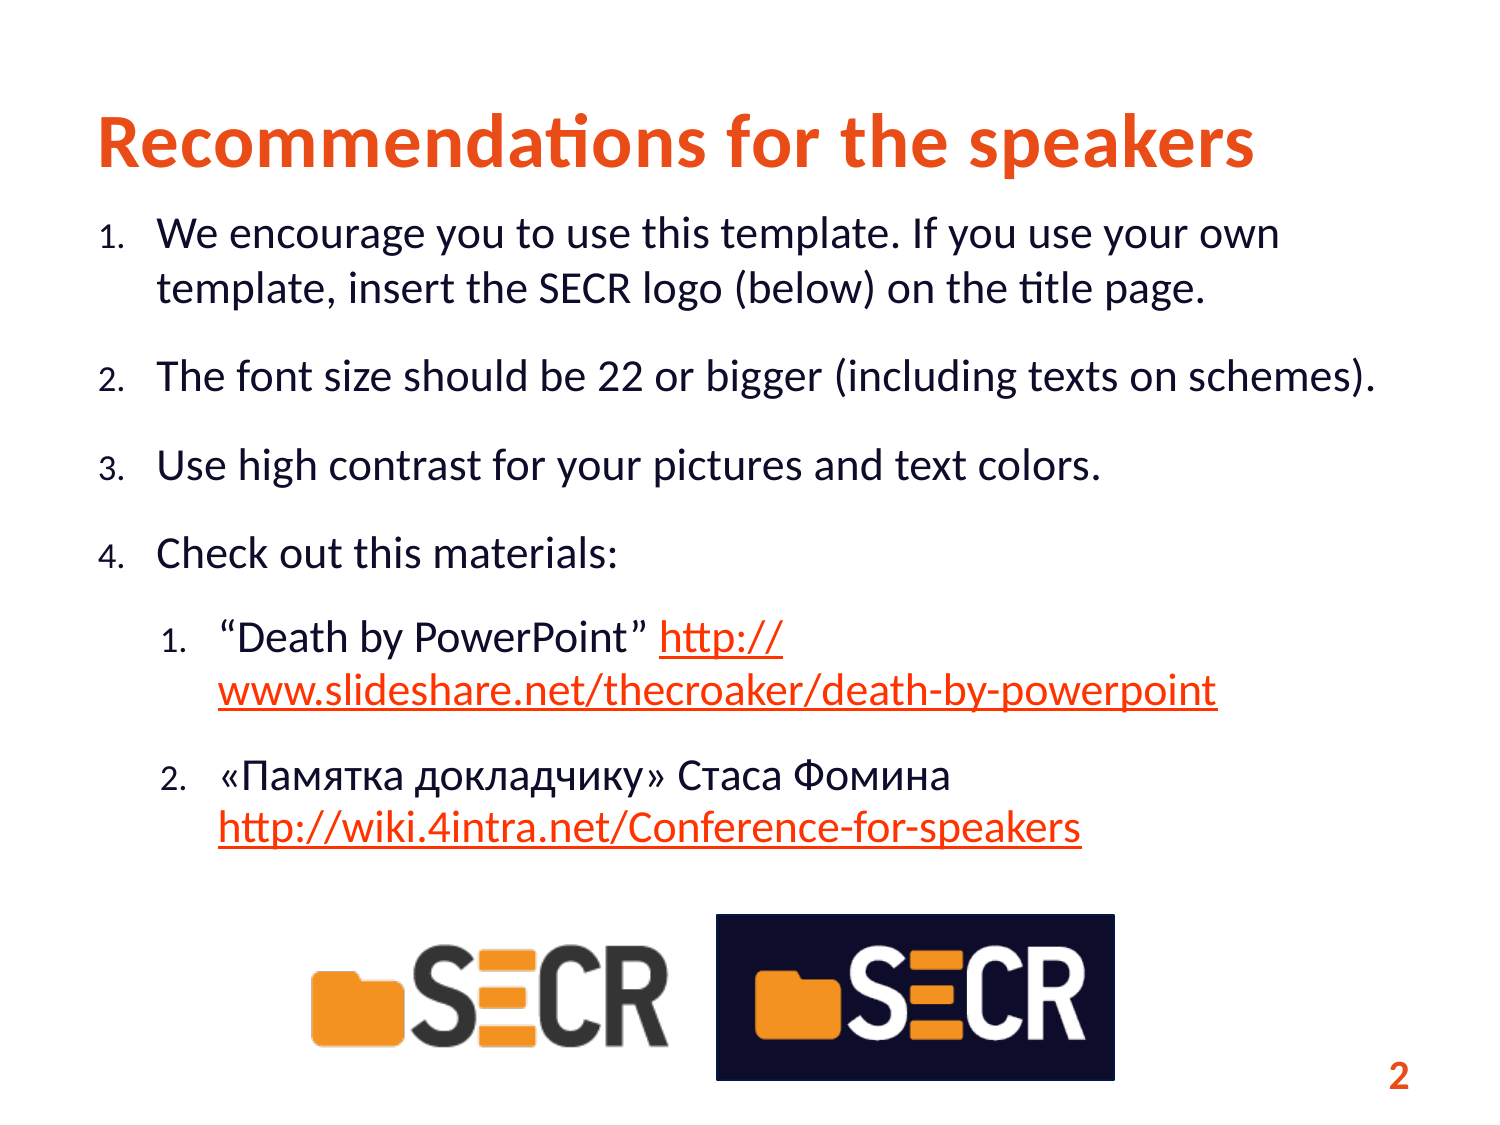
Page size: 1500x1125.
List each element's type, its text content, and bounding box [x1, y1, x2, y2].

text_box [717, 914, 1115, 1080]
picture [286, 934, 694, 1061]
slide_number <номер> [1074, 1042, 1425, 1103]
title Recommendations for the speakers [82, 33, 1424, 192]
list We encourage you to use this template. If you use your own template, insert the SECR logo (below) on the title page. The font size should be 22 or bigger (including texts on schemes). Use high contrast for your pictures and text colors. Check out this materials: “Death by PowerPoint” http://www.slideshare.net/thecroaker/death-by-powerpoint «Памятка докладчику» Стаса Фомина http://wiki.4intra.net/Conference-for-speakers [82, 195, 1427, 950]
picture [749, 941, 1121, 1047]
